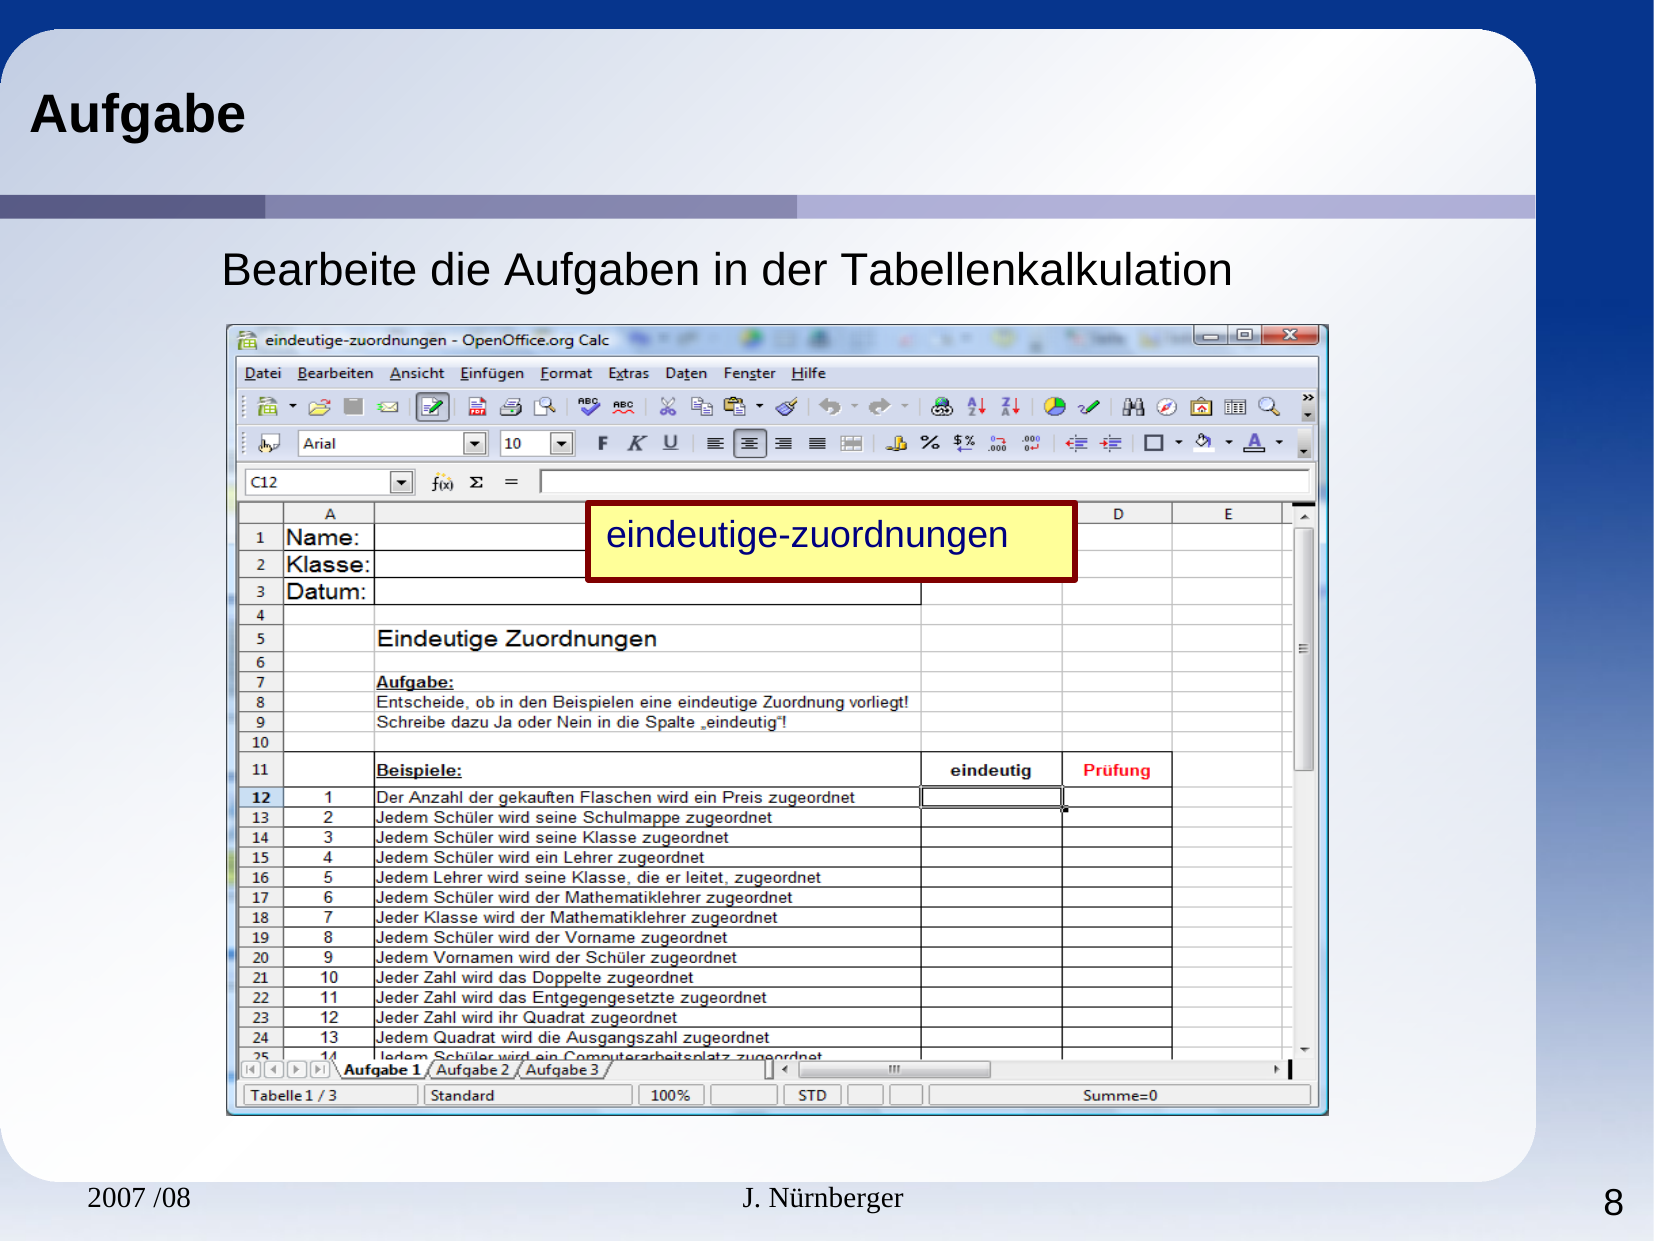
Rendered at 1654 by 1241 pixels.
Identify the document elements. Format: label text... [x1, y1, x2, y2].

picture [0, 0, 1654, 1241]
text_box eindeutige-zuordnungen [588, 502, 1076, 580]
picture [226, 324, 1329, 1116]
title Aufgabe [29, 56, 1506, 170]
text_box Bearbeite die Aufgaben in der Tabellenkalkulation [206, 236, 1300, 303]
